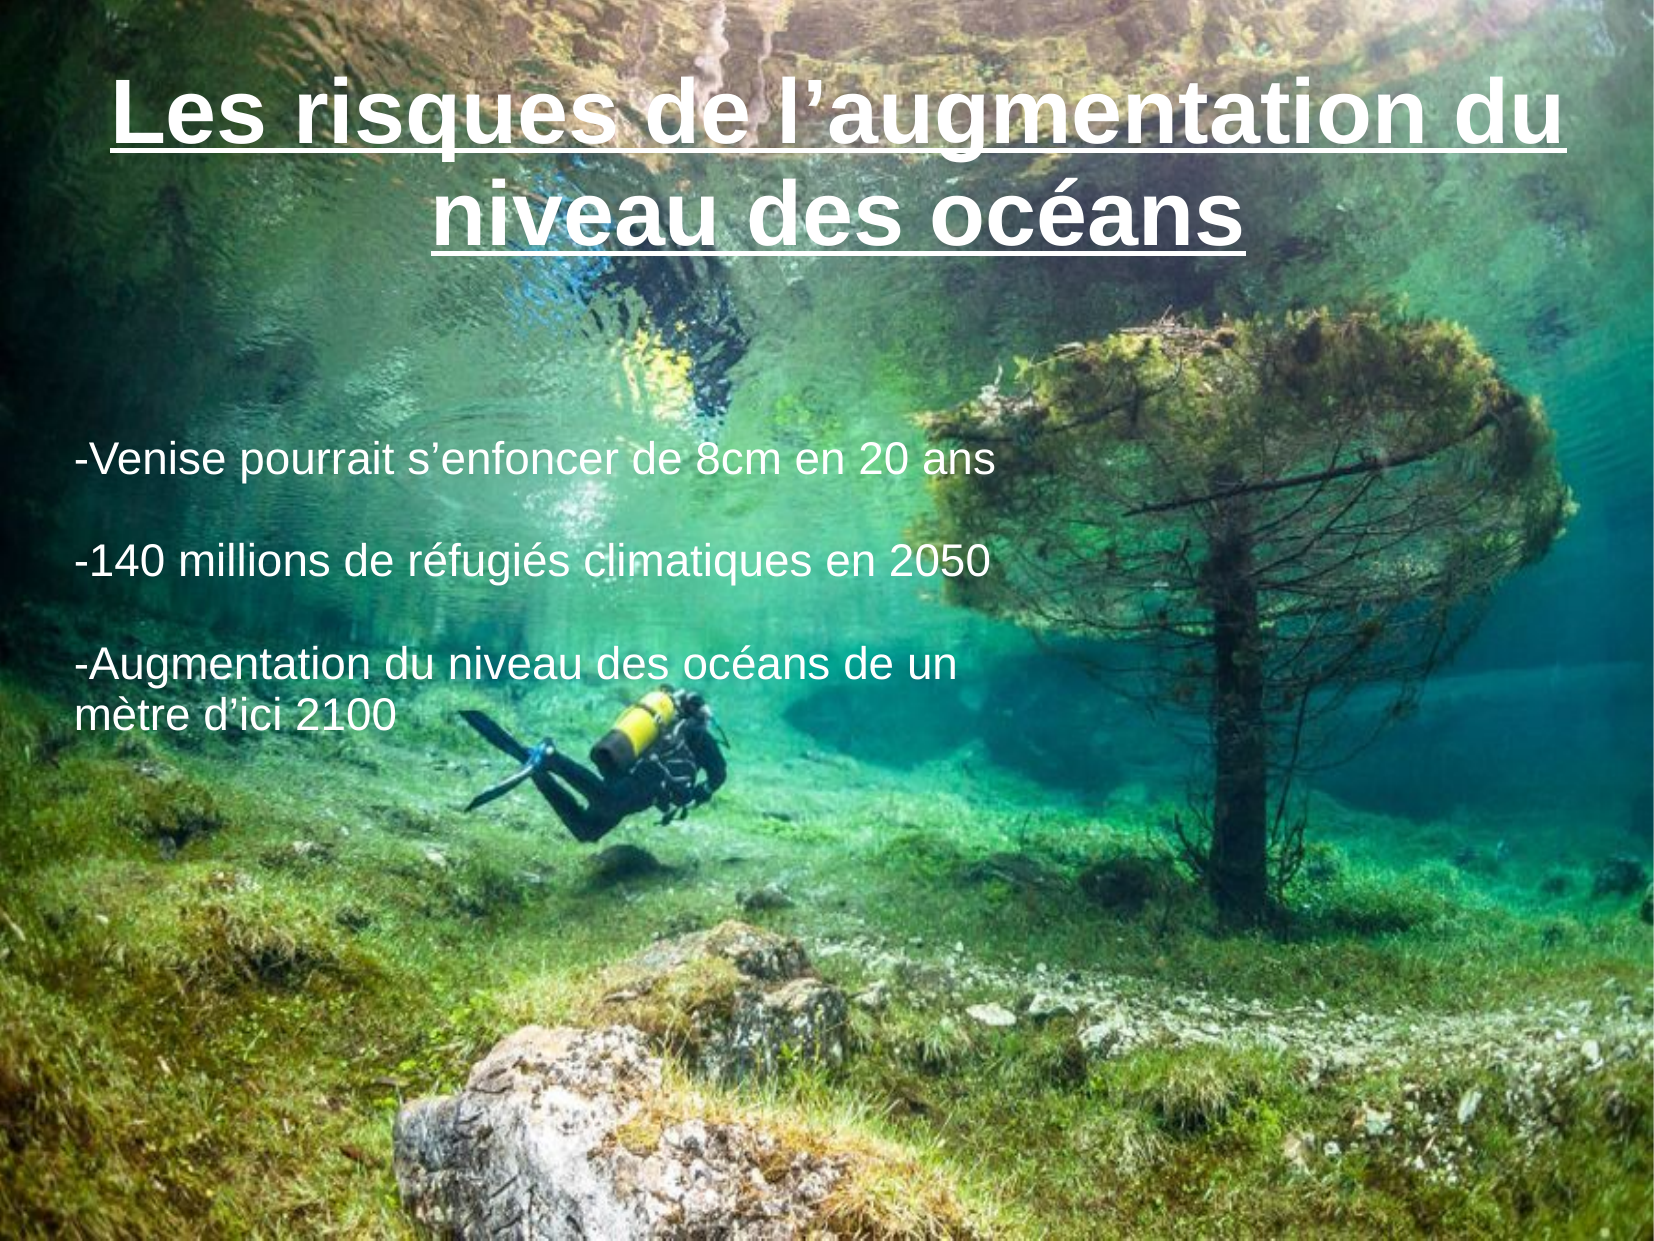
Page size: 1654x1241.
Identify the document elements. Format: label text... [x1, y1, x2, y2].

text_box -Venise pourrait s’enfoncer de 8cm en 20 ans -140 millions de réfugiés climatiques en 2050 -Augmentation du niveau des océans de un mètre d’ici 2100 [59, 425, 1040, 957]
picture [0, 0, 1654, 1241]
title Les risques de l’augmentation du niveau des océans [94, 59, 1583, 267]
